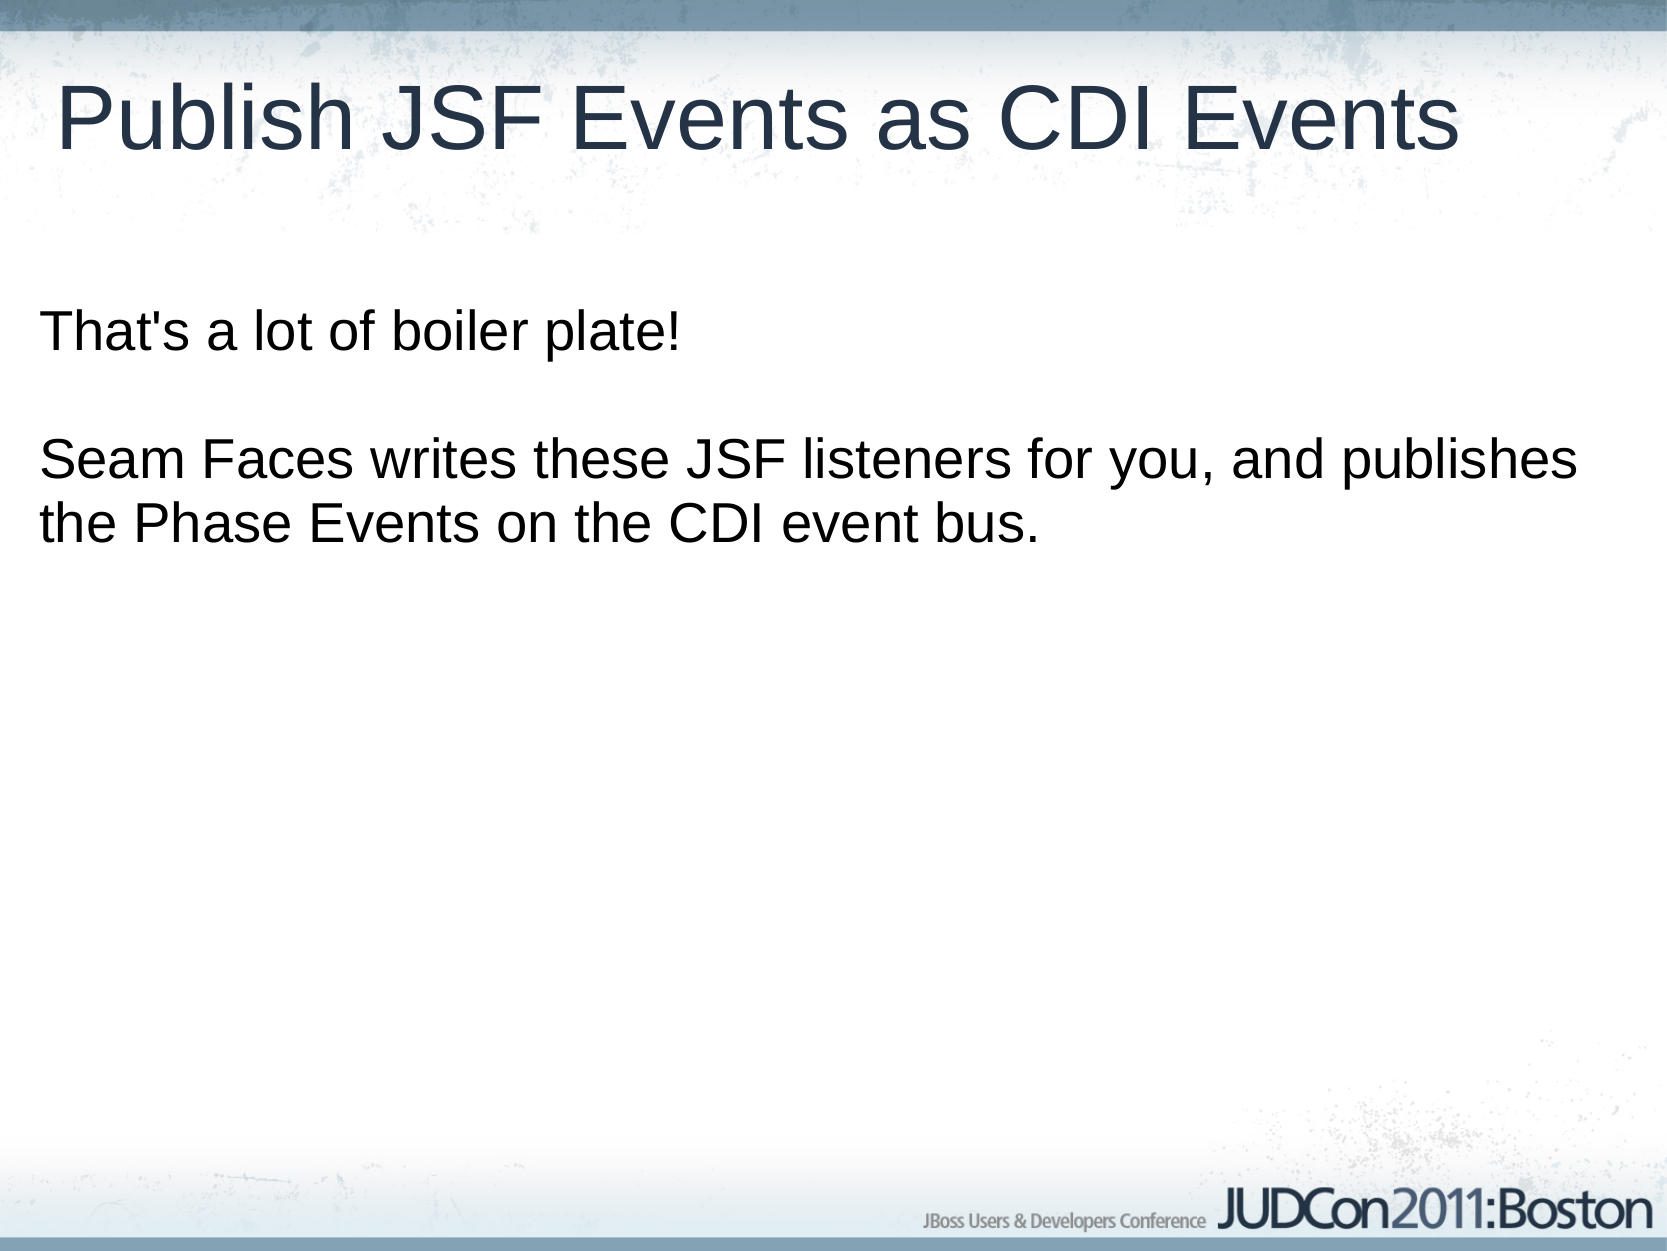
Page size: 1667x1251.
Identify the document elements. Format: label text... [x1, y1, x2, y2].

list That's a lot of boiler plate! Seam Faces writes these JSF listeners for you, and publishes the Phase Events on the CDI event bus. [39, 298, 1625, 1199]
title Publish JSF Events as CDI Events [40, 50, 1627, 216]
picture [0, 0, 1667, 1251]
